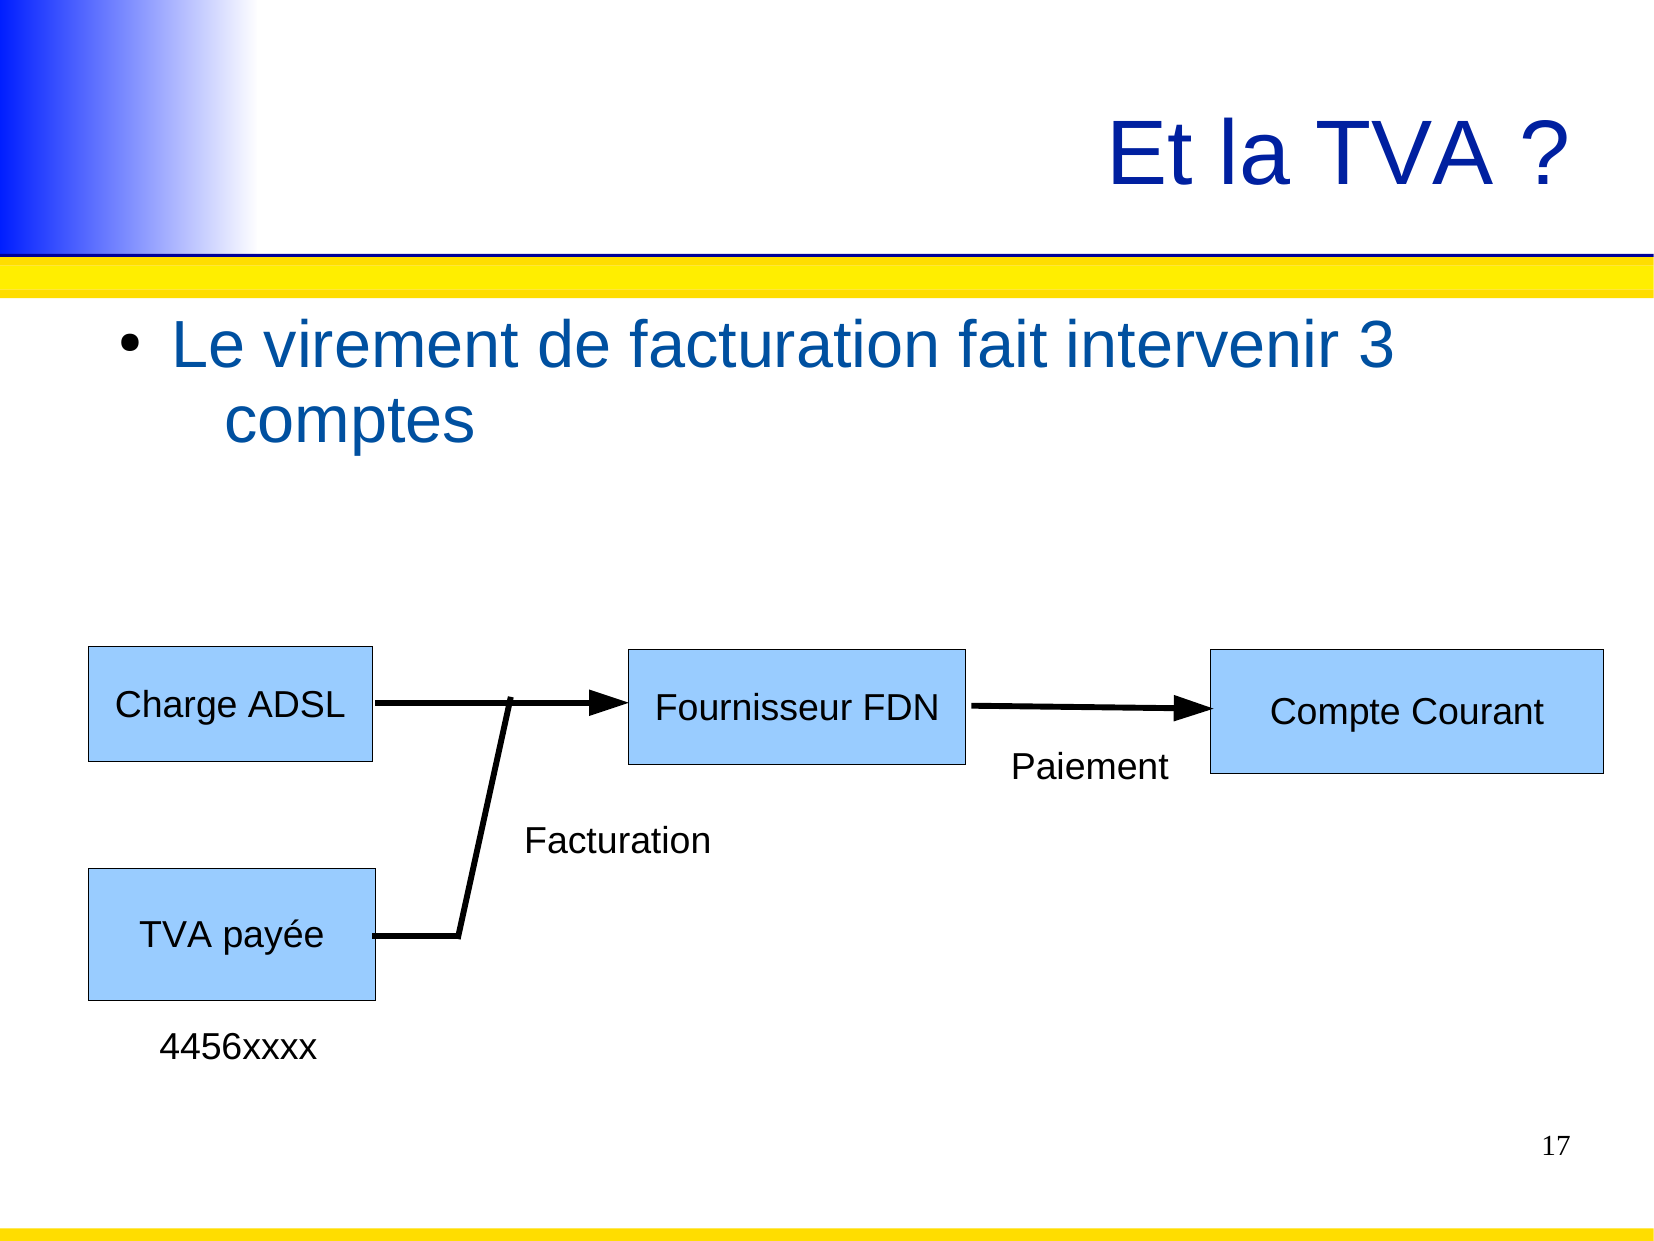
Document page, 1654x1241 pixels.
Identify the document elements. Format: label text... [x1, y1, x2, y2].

text_box Charge ADSL [88, 646, 373, 762]
text_box Facturation [509, 812, 727, 869]
text_box TVA payée [88, 868, 376, 1001]
text_box 4456xxxx [144, 1018, 332, 1076]
text_box Compte Courant [1210, 649, 1604, 774]
title Et la TVA ? [372, 49, 1571, 257]
text_box Paiement [996, 737, 1184, 795]
text_box Fournisseur FDN [628, 649, 966, 765]
list Le virement de facturation fait intervenir 3 comptes [82, 307, 1571, 1126]
